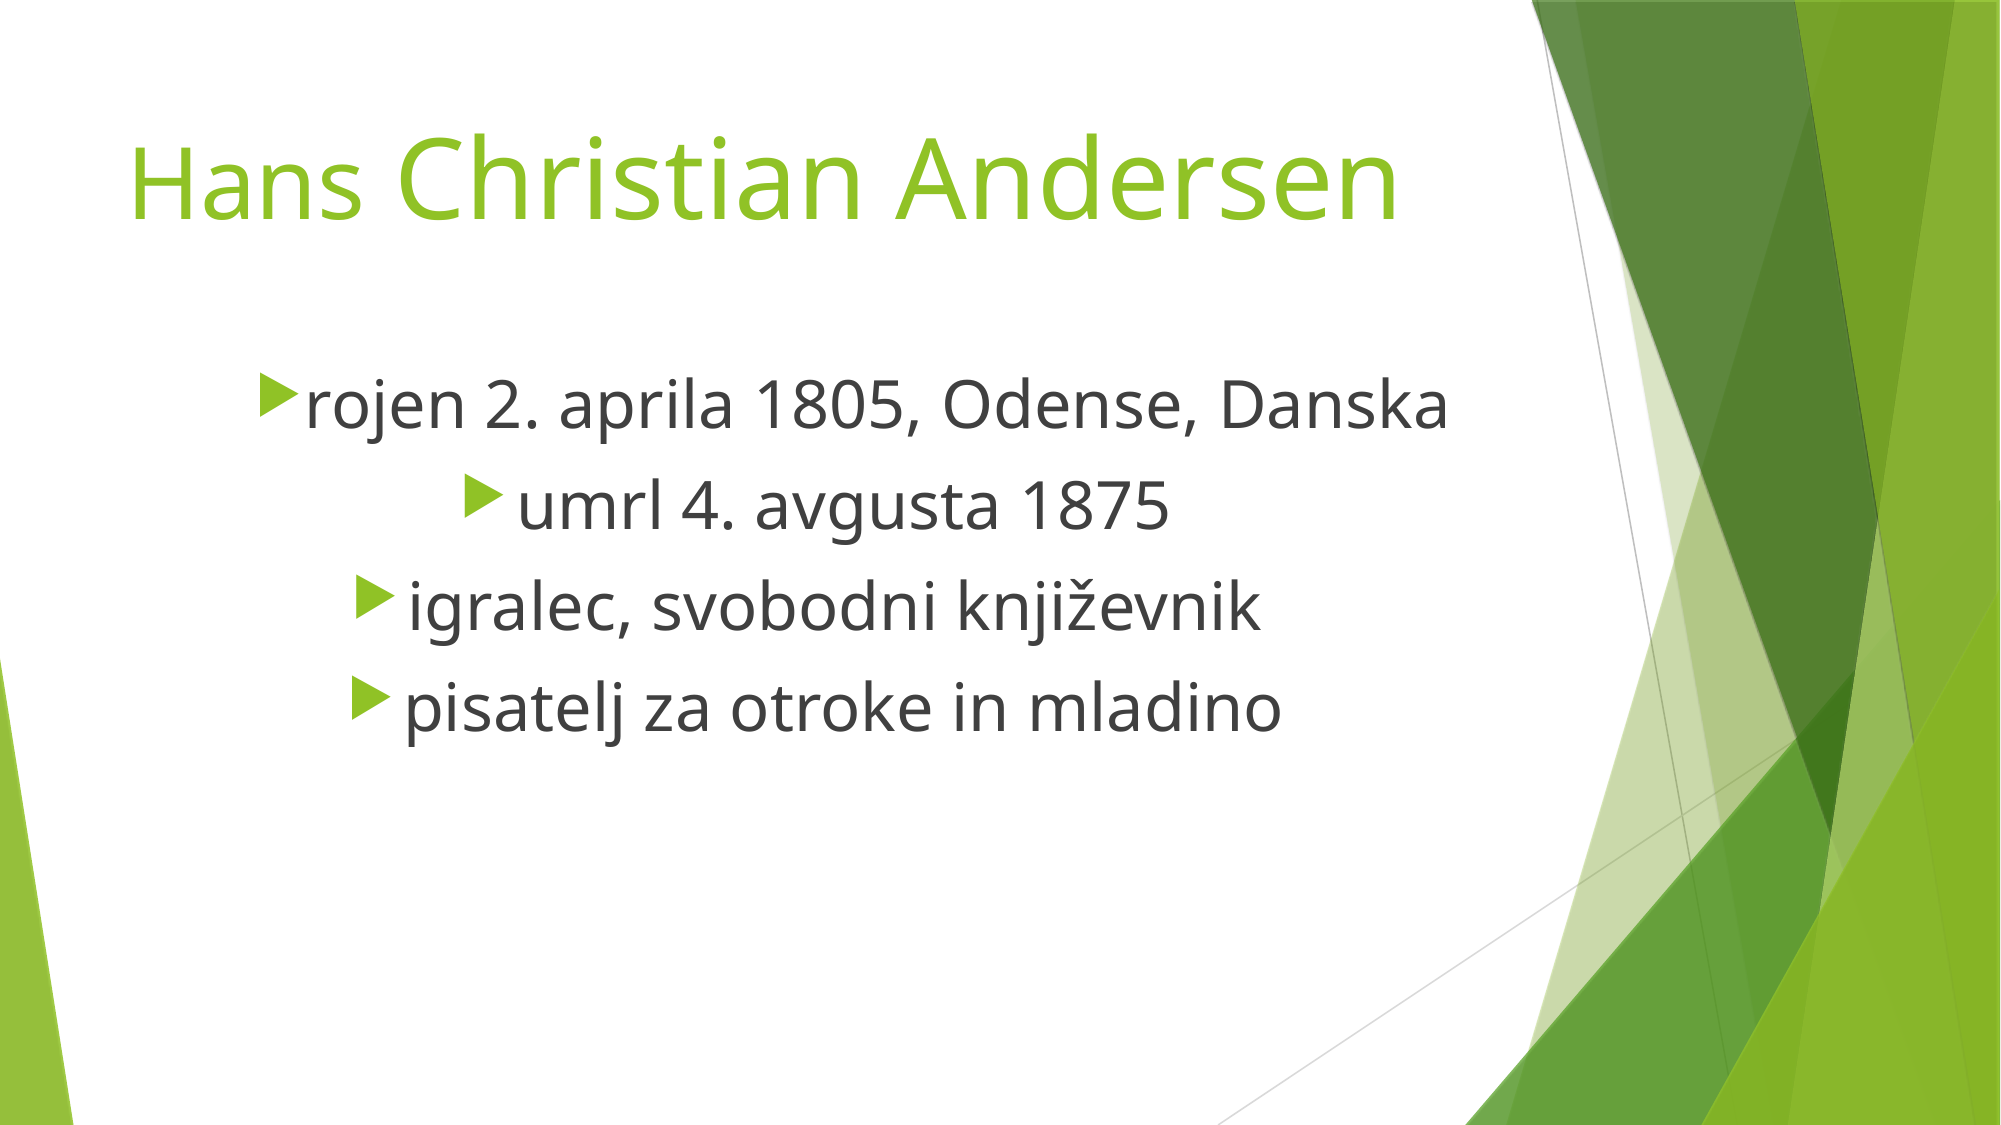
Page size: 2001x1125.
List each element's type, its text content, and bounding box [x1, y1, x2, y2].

title Hans Christian Andersen [111, 99, 1522, 317]
list rojen 2. aprila 1805, Odense, Danska umrl 4. avgusta 1875 igralec, svobodni književnik pisatelj za otroke in mladino [111, 354, 1522, 992]
